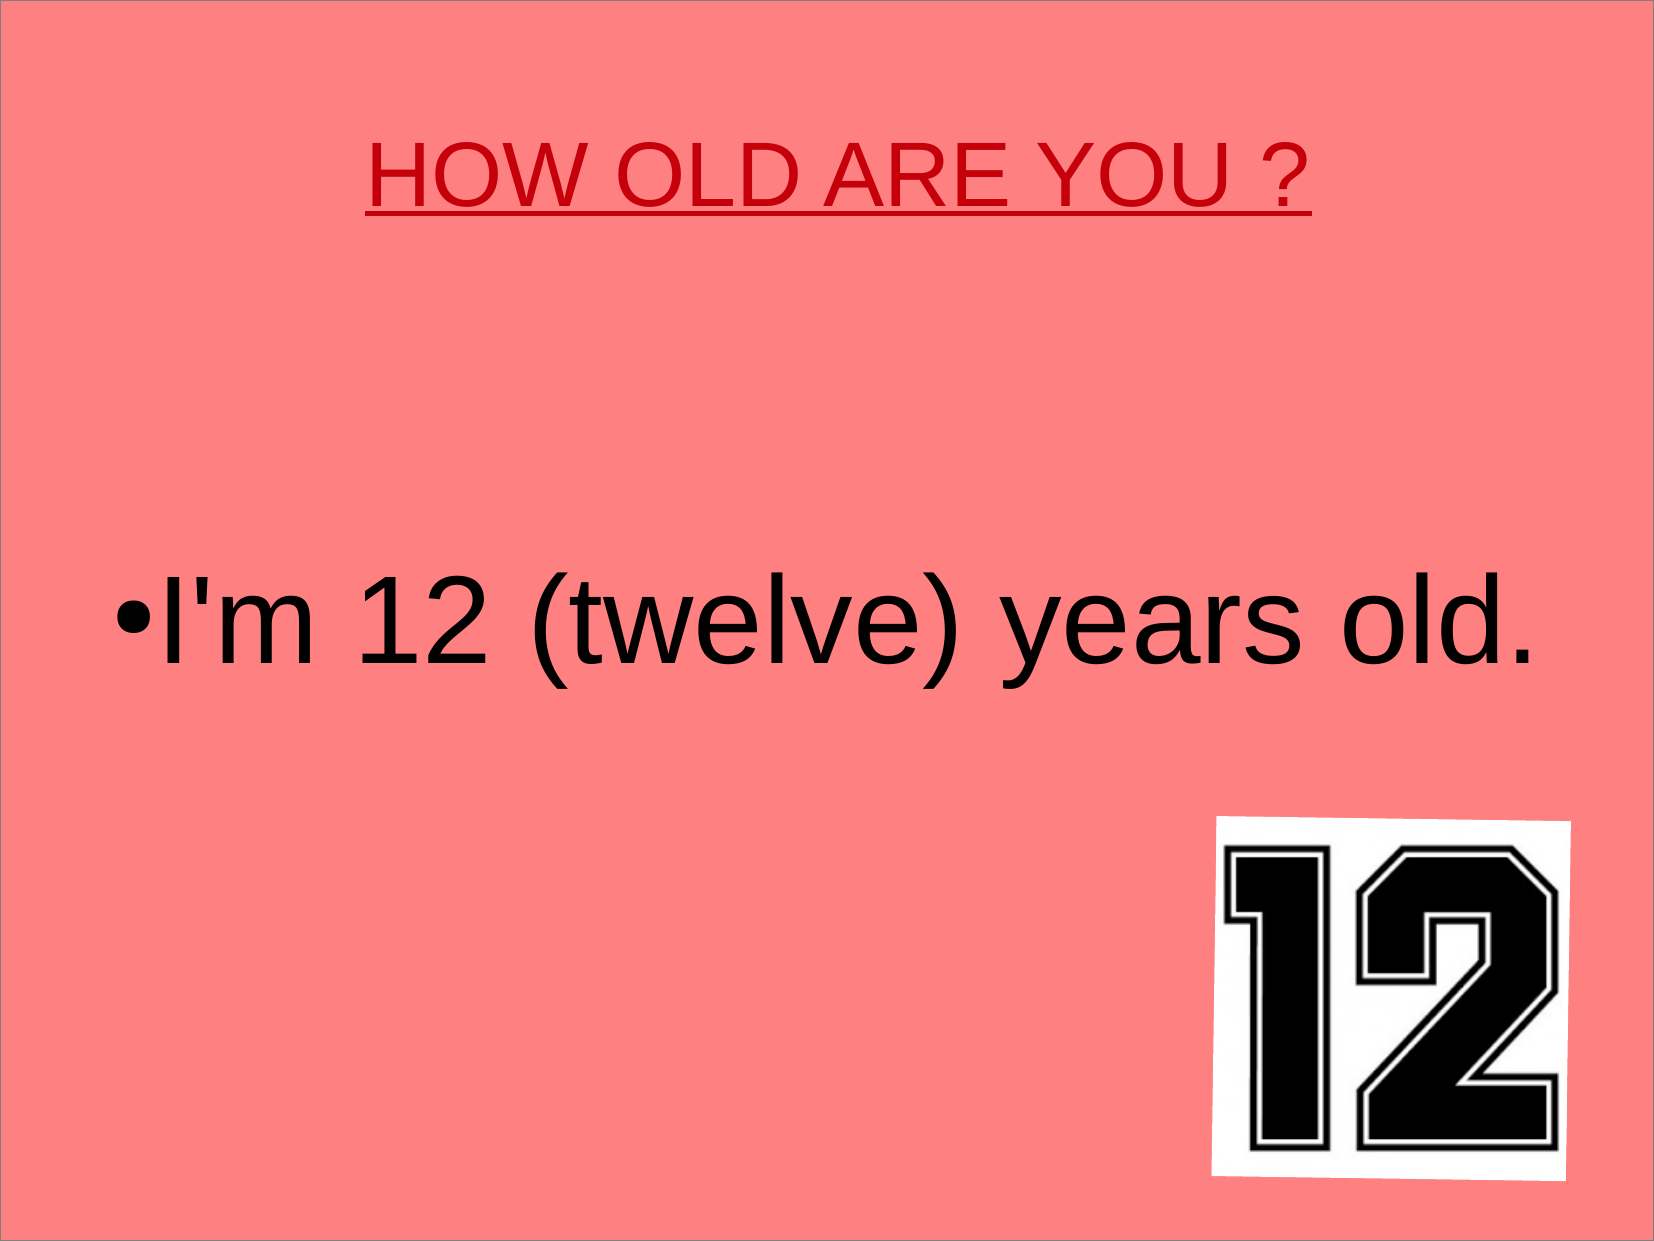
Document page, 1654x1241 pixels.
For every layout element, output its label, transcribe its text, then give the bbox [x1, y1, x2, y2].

text_box I'm 12 (twelve) years old. [0, 0, 1654, 1241]
list [1211, 816, 1571, 1182]
title HOW OLD ARE YOU ? [94, 70, 1583, 278]
